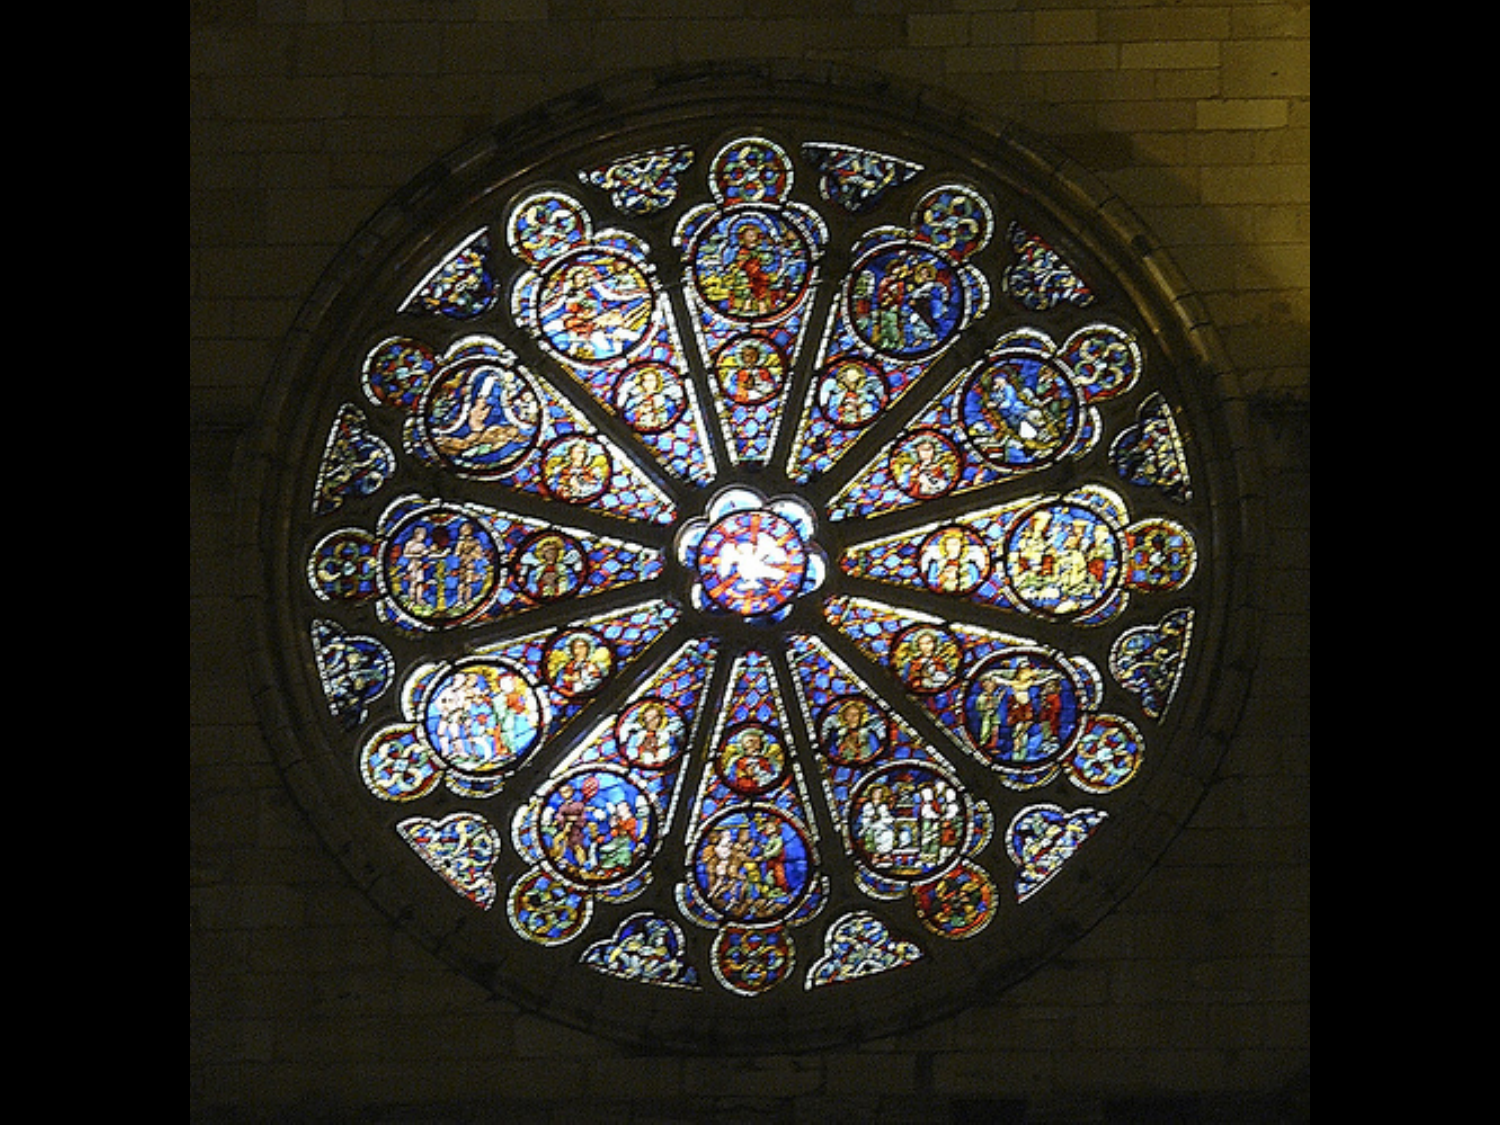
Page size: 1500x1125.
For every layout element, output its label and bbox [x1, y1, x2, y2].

picture [190, 0, 1310, 1125]
